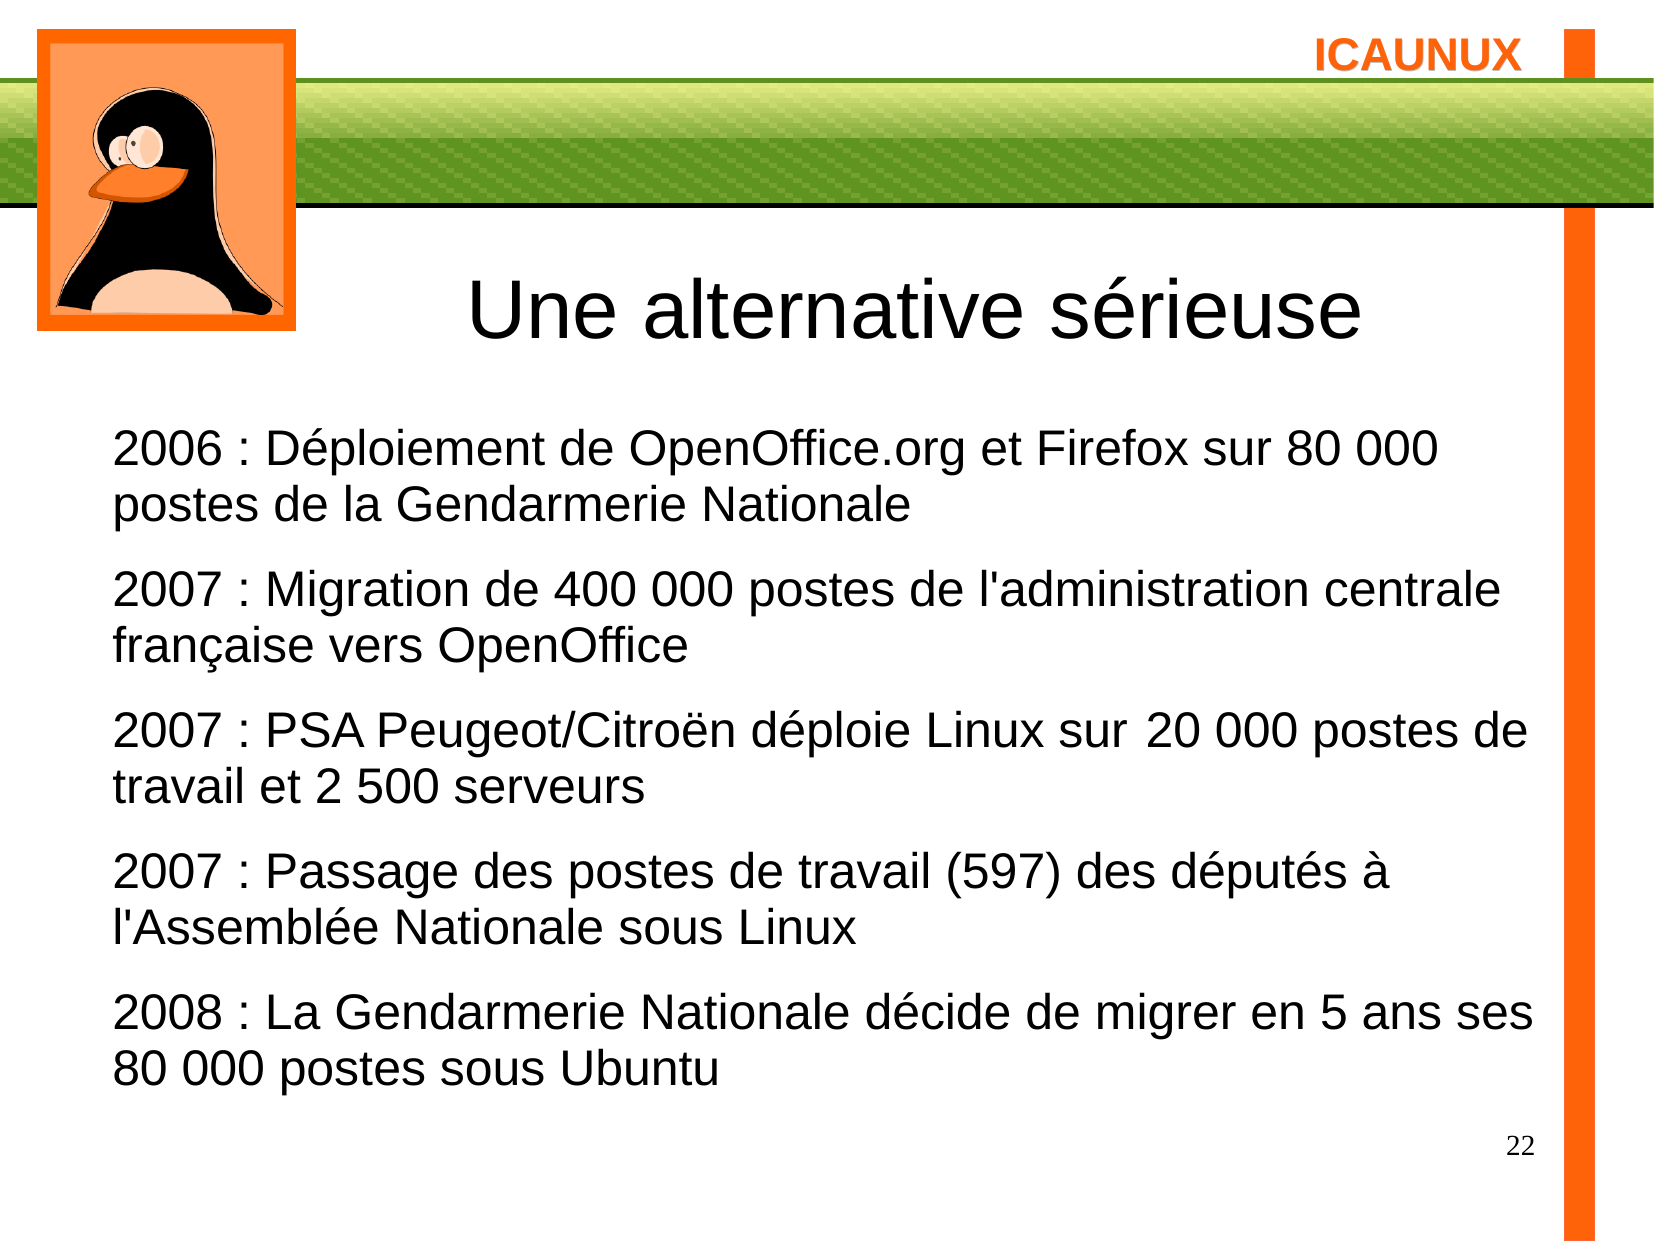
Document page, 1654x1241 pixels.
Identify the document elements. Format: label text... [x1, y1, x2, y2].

list 2006 : Déploiement de OpenOffice.org et Firefox sur 80 000 postes de la Gendarmerie Nationale 2007 : Migration de 400 000 postes de l'administration centrale française vers OpenOffice 2007 : PSA Peugeot/Citroën déploie Linux sur 20 000 postes de travail et 2 500 serveurs 2007 : Passage des postes de travail (597) des députés à l'Assemblée Nationale sous Linux 2008 : La Gendarmerie Nationale décide de migrer en 5 ans ses 80 000 postes sous Ubuntu [112, 420, 1536, 1159]
picture [0, 29, 1654, 331]
title Une alternative sérieuse [324, 235, 1506, 384]
